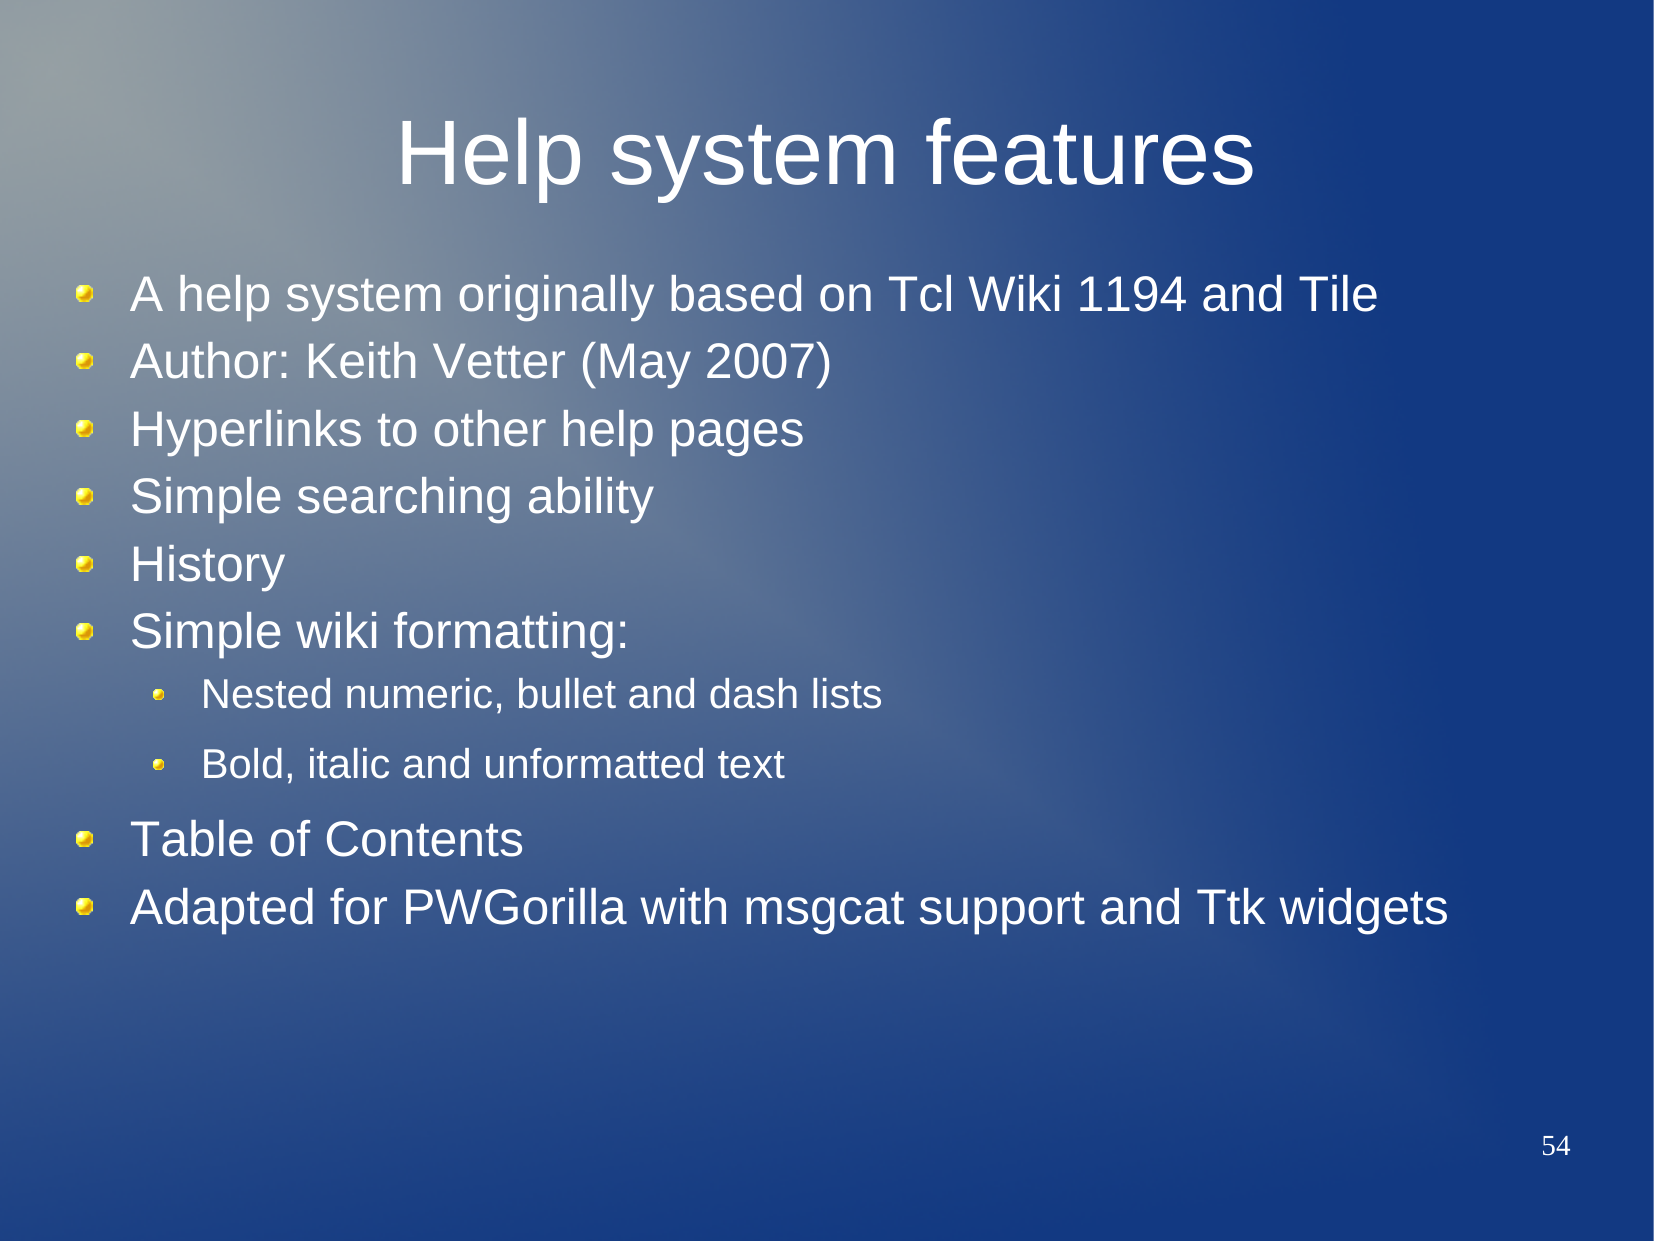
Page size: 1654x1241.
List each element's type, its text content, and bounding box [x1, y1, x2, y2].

list A help system originally based on Tcl Wiki 1194 and Tile Author: Keith Vetter (May 2007) Hyperlinks to other help pages Simple searching ability History Simple wiki formatting: Nested numeric, bullet and dash lists Bold, italic and unformatted text Table of Contents Adapted for PWGorilla with msgcat support and Ttk widgets [59, 265, 1548, 1085]
picture [0, 0, 1654, 1241]
title Help system features [82, 49, 1571, 257]
